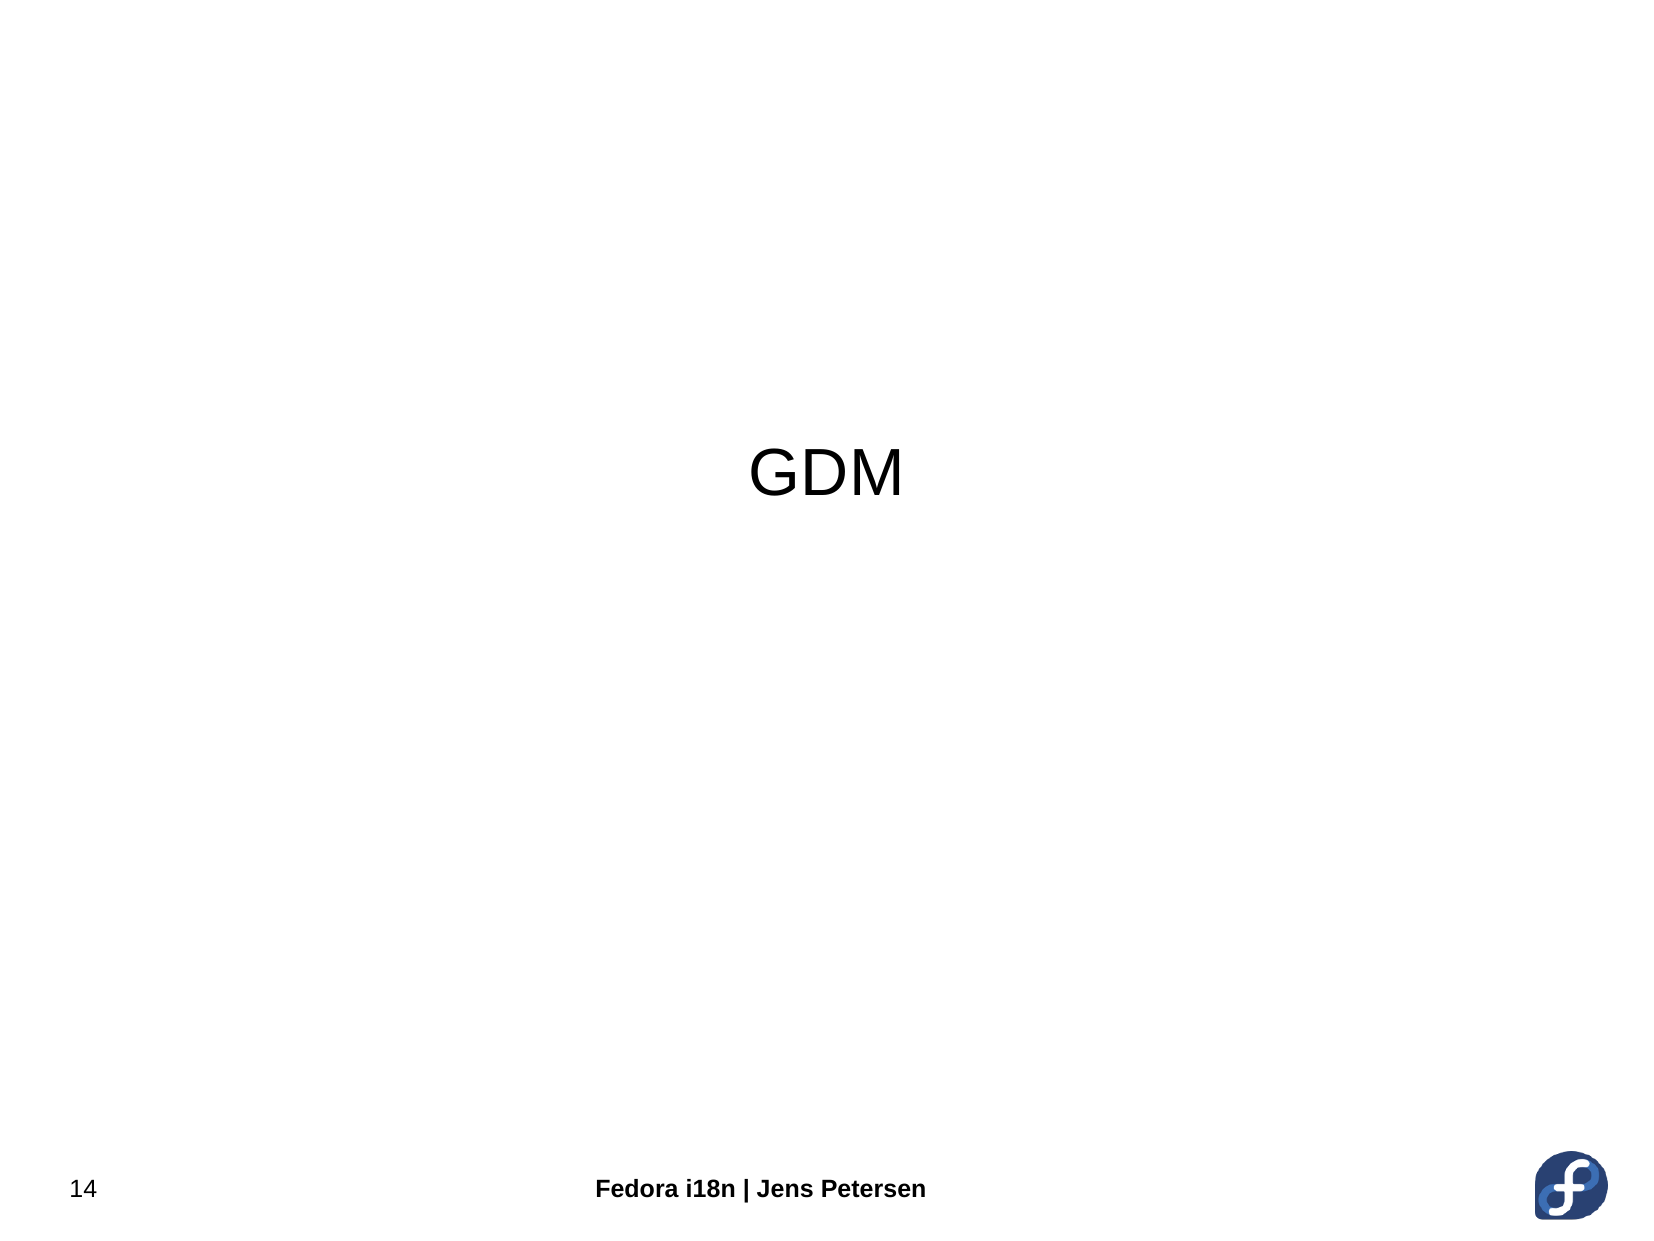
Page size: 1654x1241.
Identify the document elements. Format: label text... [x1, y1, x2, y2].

subtitle GDM [82, 37, 1571, 907]
picture [1529, 1146, 1613, 1224]
